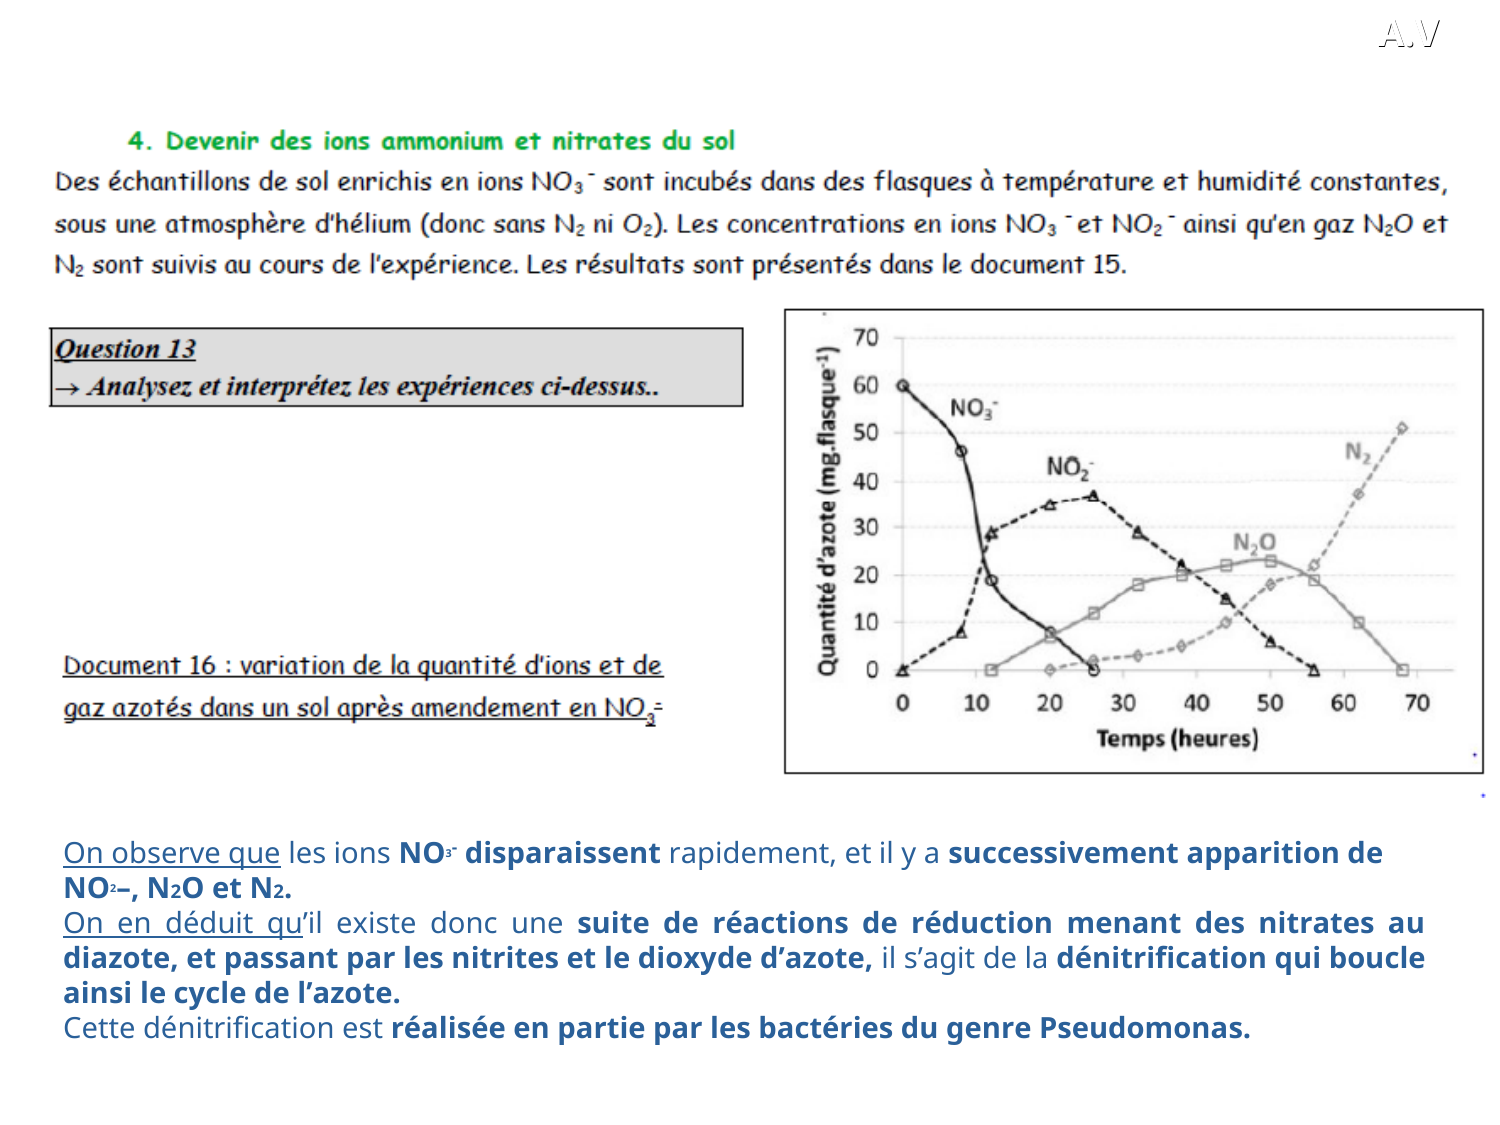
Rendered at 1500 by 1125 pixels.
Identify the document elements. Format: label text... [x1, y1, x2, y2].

text_box A.V [1363, 1, 1488, 63]
text_box On observe que les ions NO3- disparaissent rapidement, et il y a successivement apparition de NO2–, N2O et N2. On en déduit qu’il existe donc une suite de réactions de réduction menant des nitrates au diazote, et passant par les nitrites et le dioxyde d’azote, il s’agit de la dénitrification qui boucle ainsi le cycle de l’azote. Cette dénitrification est réalisée en partie par les bactéries du genre Pseudomonas. [48, 826, 1441, 1052]
picture [29, 118, 1491, 798]
